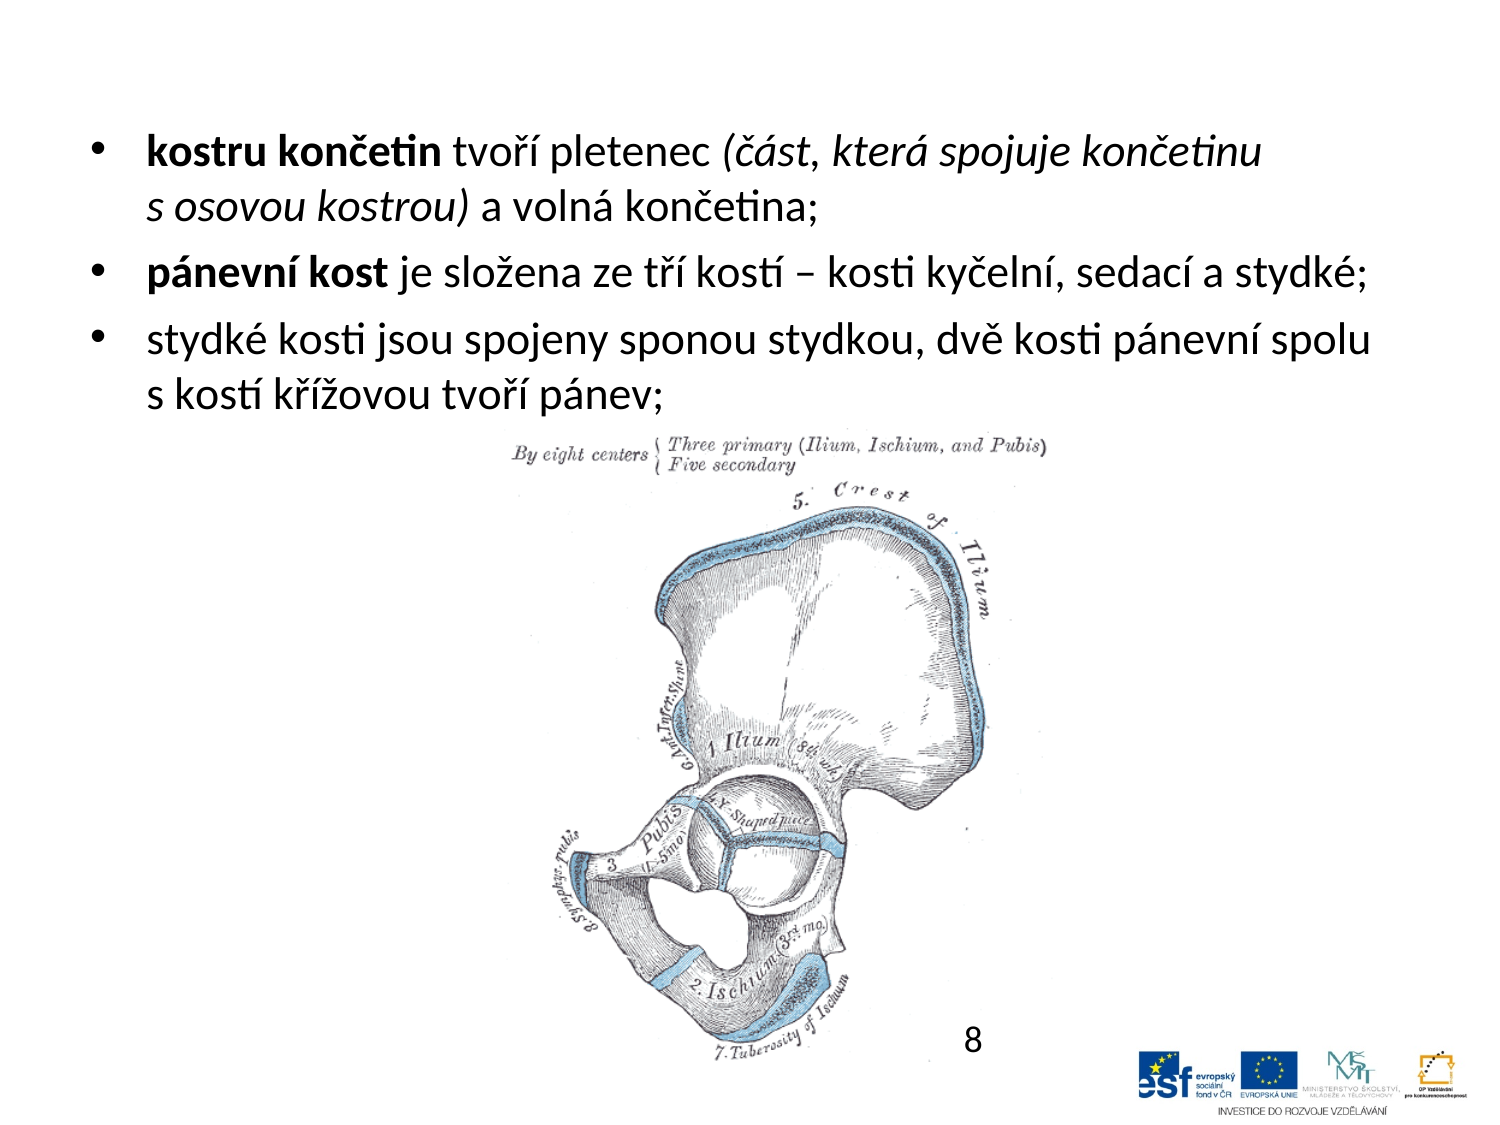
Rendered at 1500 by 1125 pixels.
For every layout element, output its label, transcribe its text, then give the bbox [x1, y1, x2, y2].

list kostru končetin tvoří pletenec (část, která spojuje končetinu s osovou kostrou) a volná končetina; pánevní kost je složena ze tří kostí – kosti kyčelní, sedací a stydké; stydké kosti jsou spojeny sponou stydkou, dvě kosti pánevní spolu s kostí křížovou tvoří pánev; [75, 113, 1426, 856]
picture [503, 421, 1055, 1062]
text_box 8 [949, 1007, 1008, 1069]
picture [1125, 1035, 1476, 1125]
